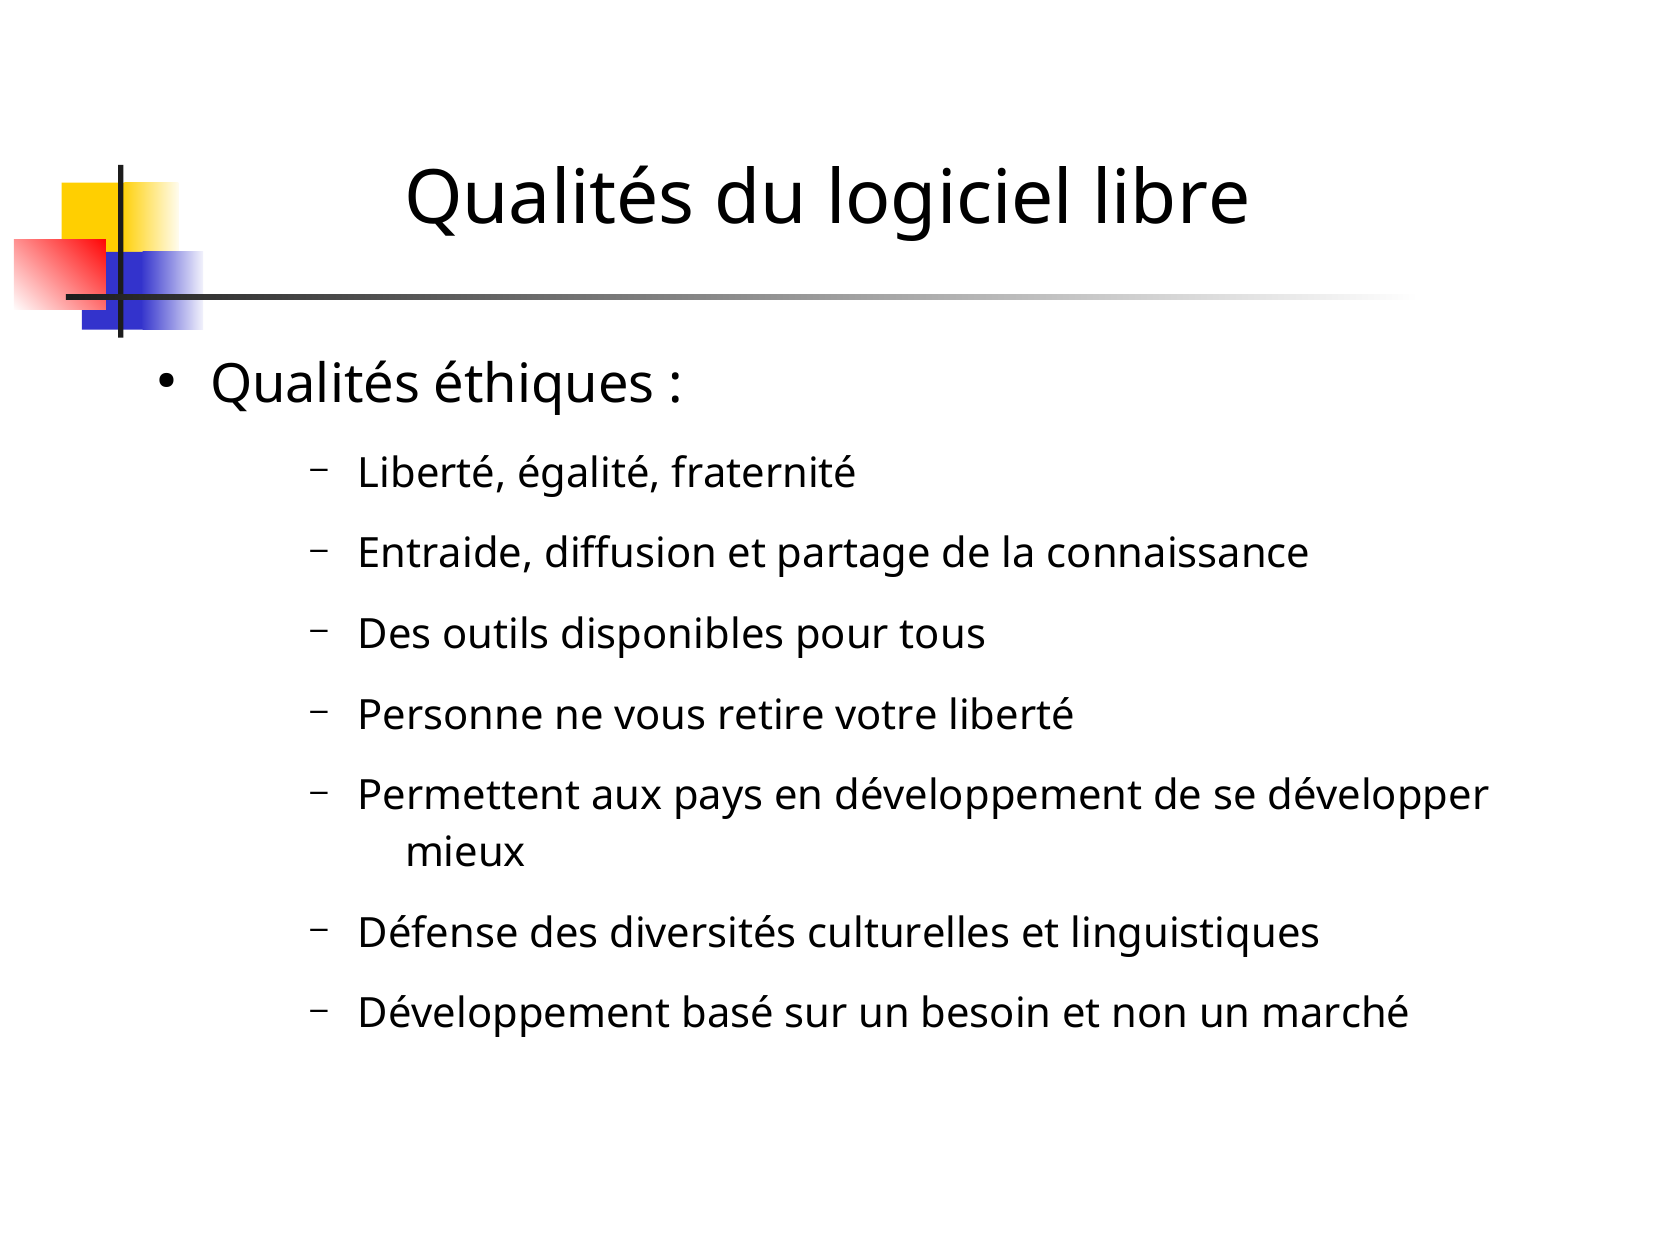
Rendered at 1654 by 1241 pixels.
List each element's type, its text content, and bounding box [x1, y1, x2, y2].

title Qualités du logiciel libre [121, 91, 1534, 299]
list Qualités éthiques : Liberté, égalité, fraternité Entraide, diffusion et partage de la connaissance Des outils disponibles pour tous Personne ne vous retire votre liberté Permettent aux pays en développement de se développer mieux Défense des diversités culturelles et linguistiques Développement basé sur un besoin et non un marché [121, 344, 1534, 1127]
